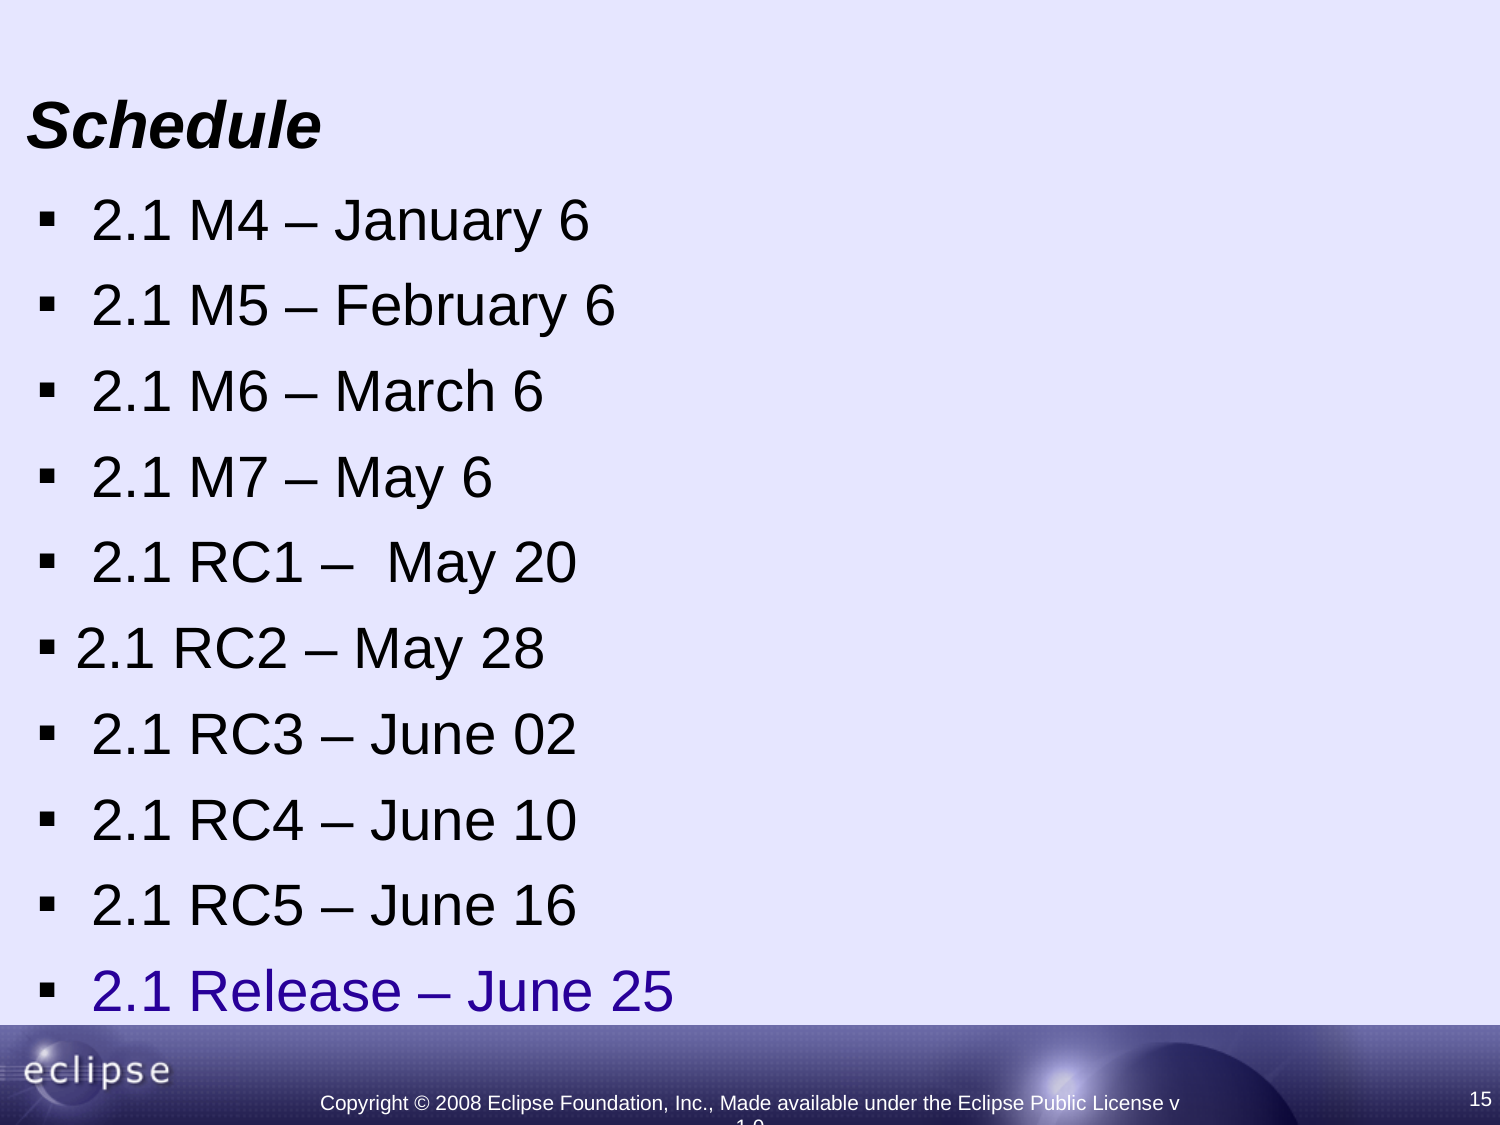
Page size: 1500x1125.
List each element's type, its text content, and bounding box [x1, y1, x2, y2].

picture [0, 1025, 1500, 1125]
list 2.1 M4 – January 6 2.1 M5 – February 6 2.1 M6 – March 6 2.1 M7 – May 6 2.1 RC1 – May 20 2.1 RC2 – May 28 2.1 RC3 – June 02 2.1 RC4 – June 10 2.1 RC5 – June 16 2.1 Release – June 25 [37, 187, 1463, 1022]
title Schedule [26, 84, 1474, 172]
